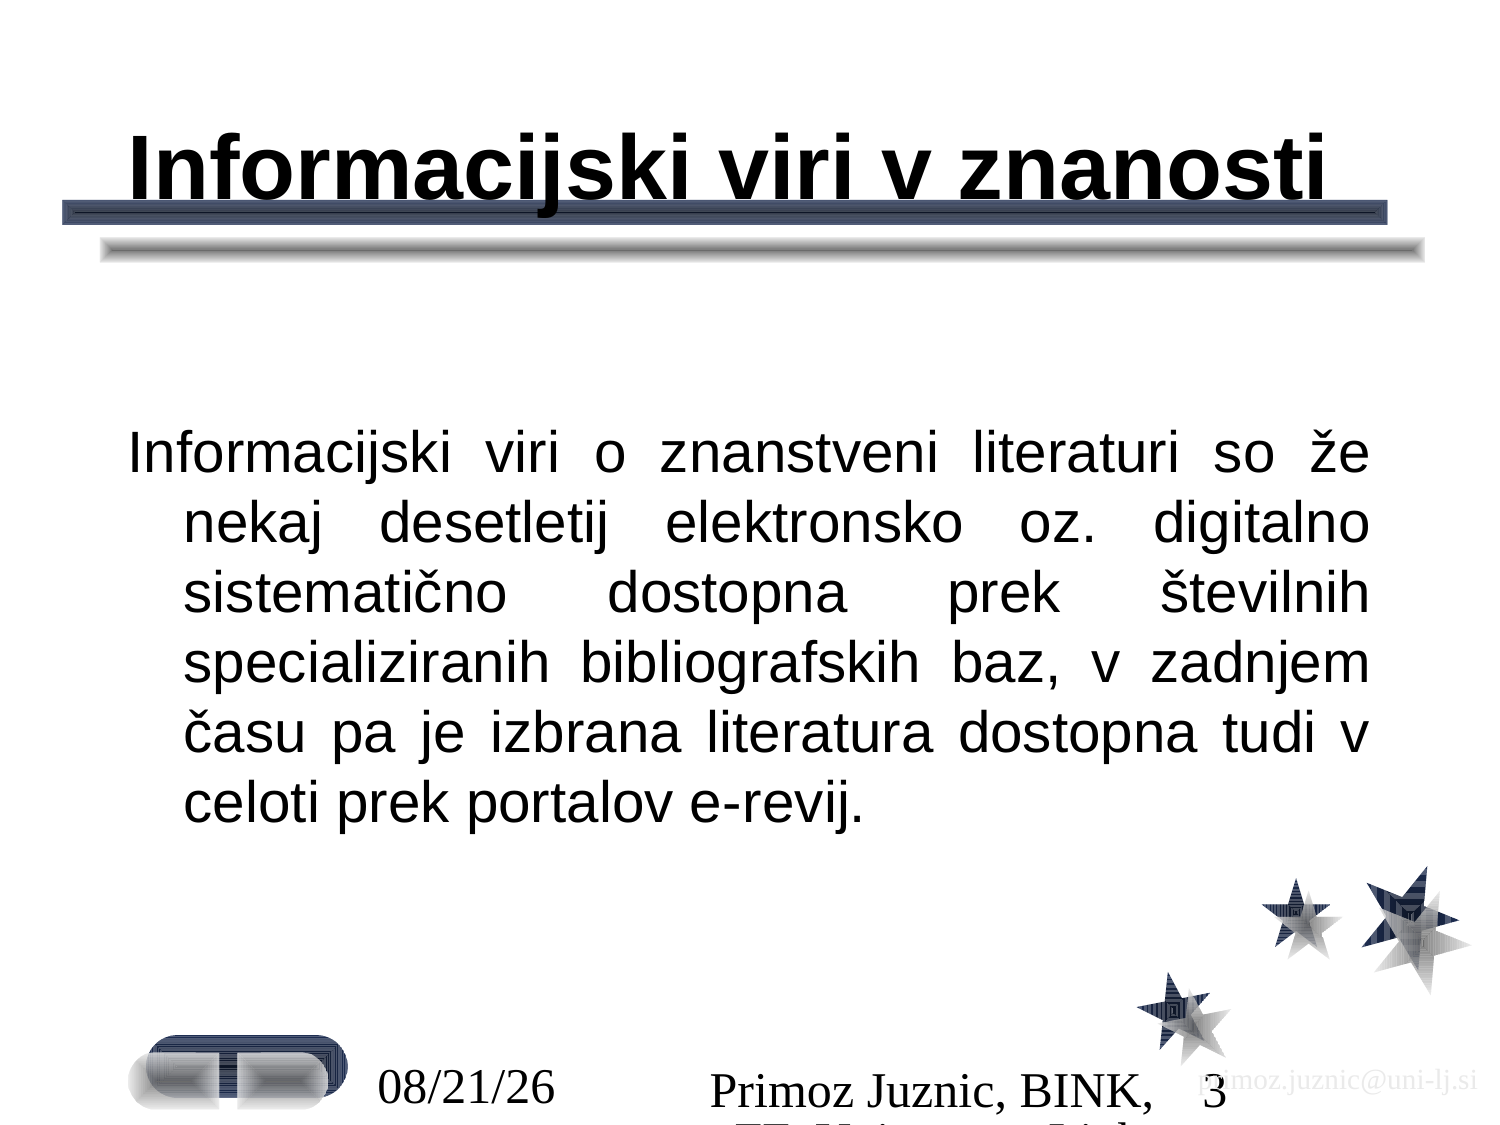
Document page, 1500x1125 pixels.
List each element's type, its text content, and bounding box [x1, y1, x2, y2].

list Informacijski viri o znanstveni literaturi so že nekaj desetletij elektronsko oz. digitalno sistematično dostopna prek številnih specializiranih bibliografskih baz, v zadnjem času pa je izbrana literatura dostopna tudi v celoti prek portalov e-revij. [112, 312, 1388, 1012]
title Informacijski viri v znanosti [112, 37, 1388, 225]
